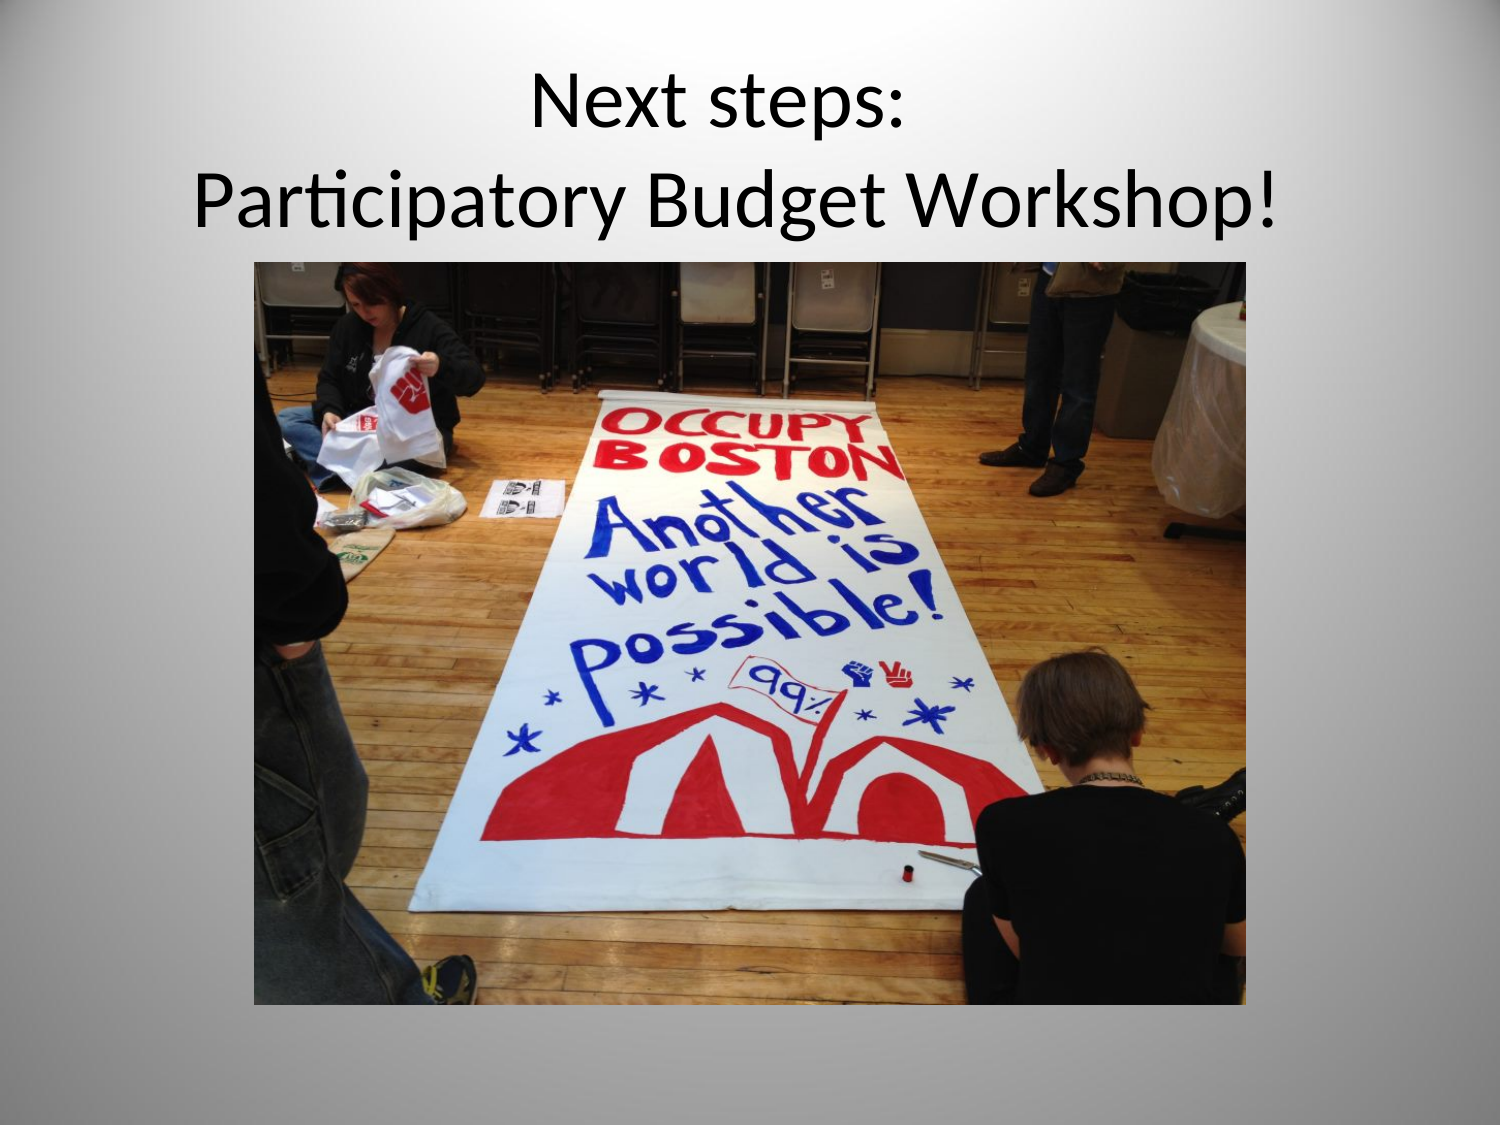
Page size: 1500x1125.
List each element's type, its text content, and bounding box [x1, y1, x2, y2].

title Next steps: Participatory Budget Workshop! [62, 36, 1413, 252]
picture [0, 0, 1500, 1125]
text_box [254, 262, 1246, 1006]
